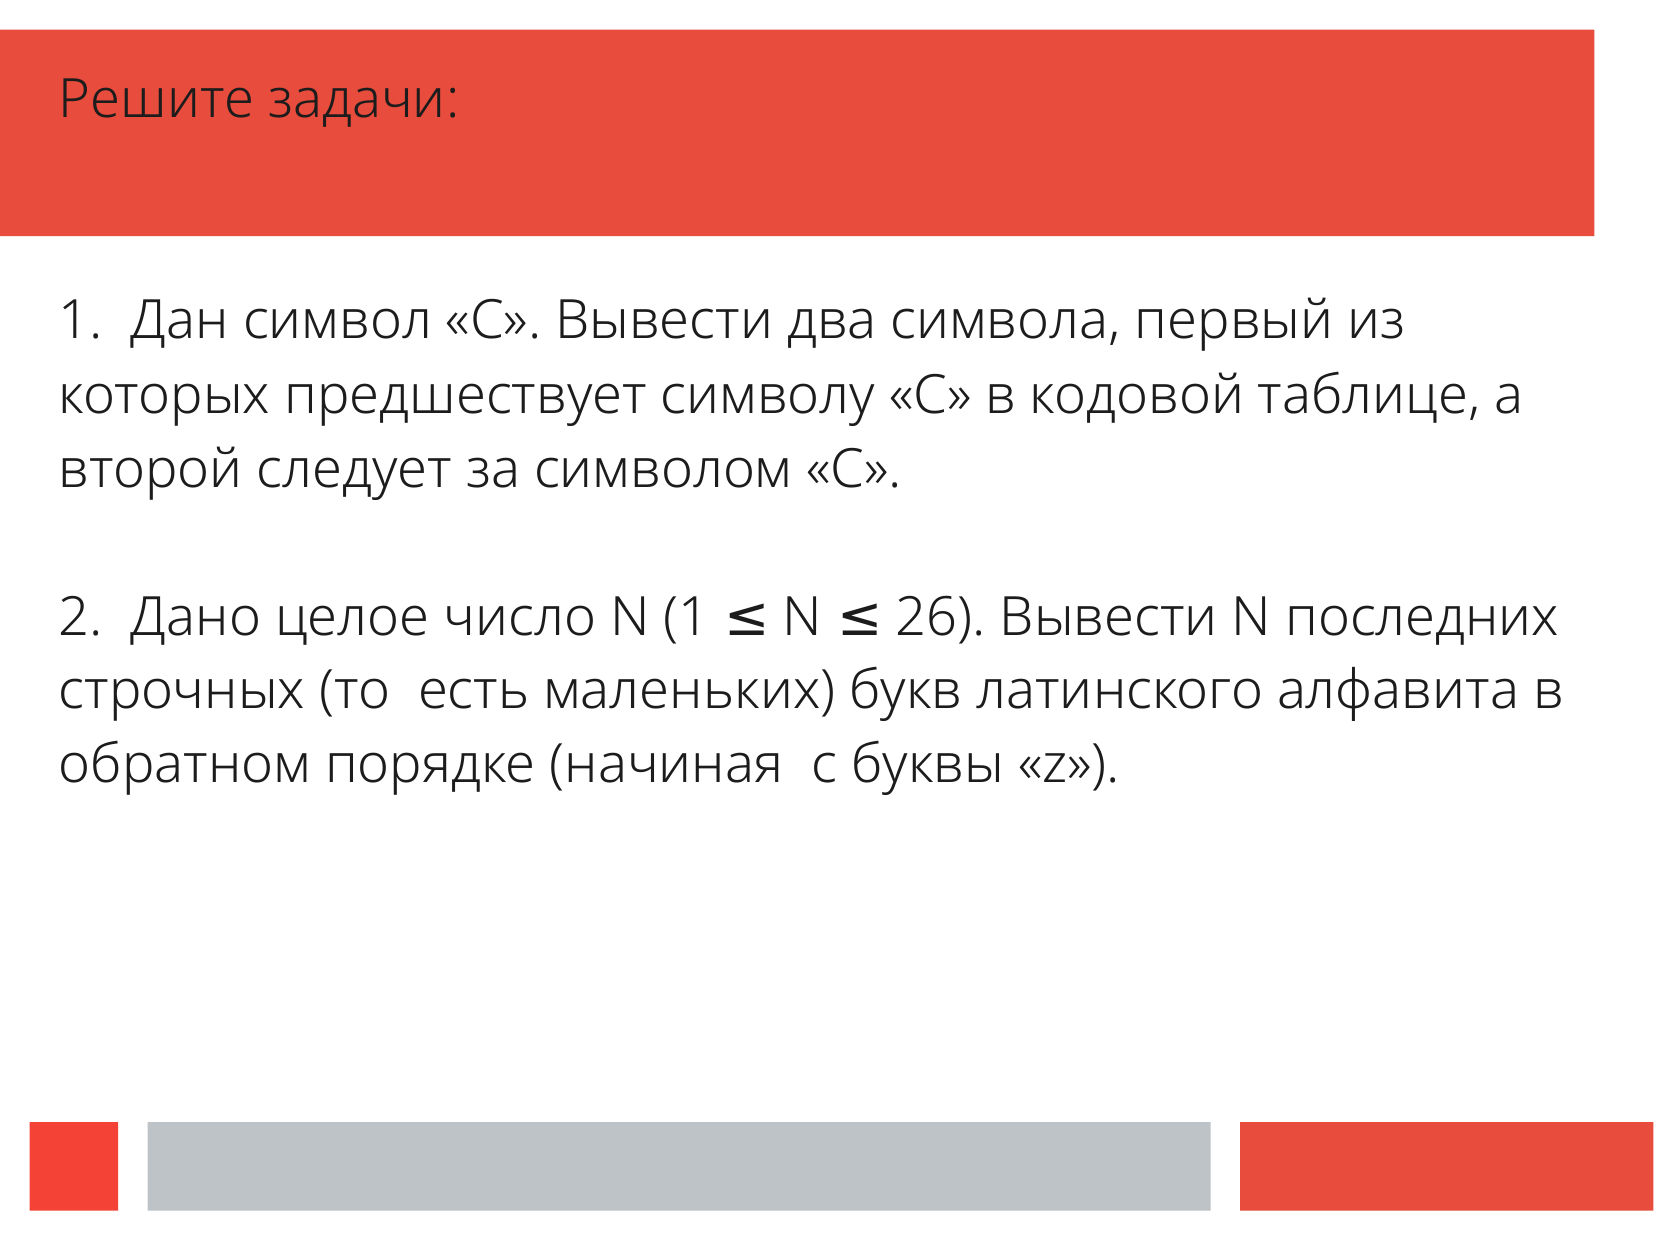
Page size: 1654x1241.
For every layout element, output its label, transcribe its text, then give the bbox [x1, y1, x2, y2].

subtitle Решите задачи: 1. Дан символ «C». Вывести два символа, первый из которых предшествует символу «C» в кодовой таблице, а второй следует за символом «C». 2. Дано целое число N (1 ≤ N ≤ 26). Вывести N последних строчных (то есть маленьких) букв латинского алфавита в обратном порядке (начиная с буквы «z»). [59, 59, 1595, 744]
